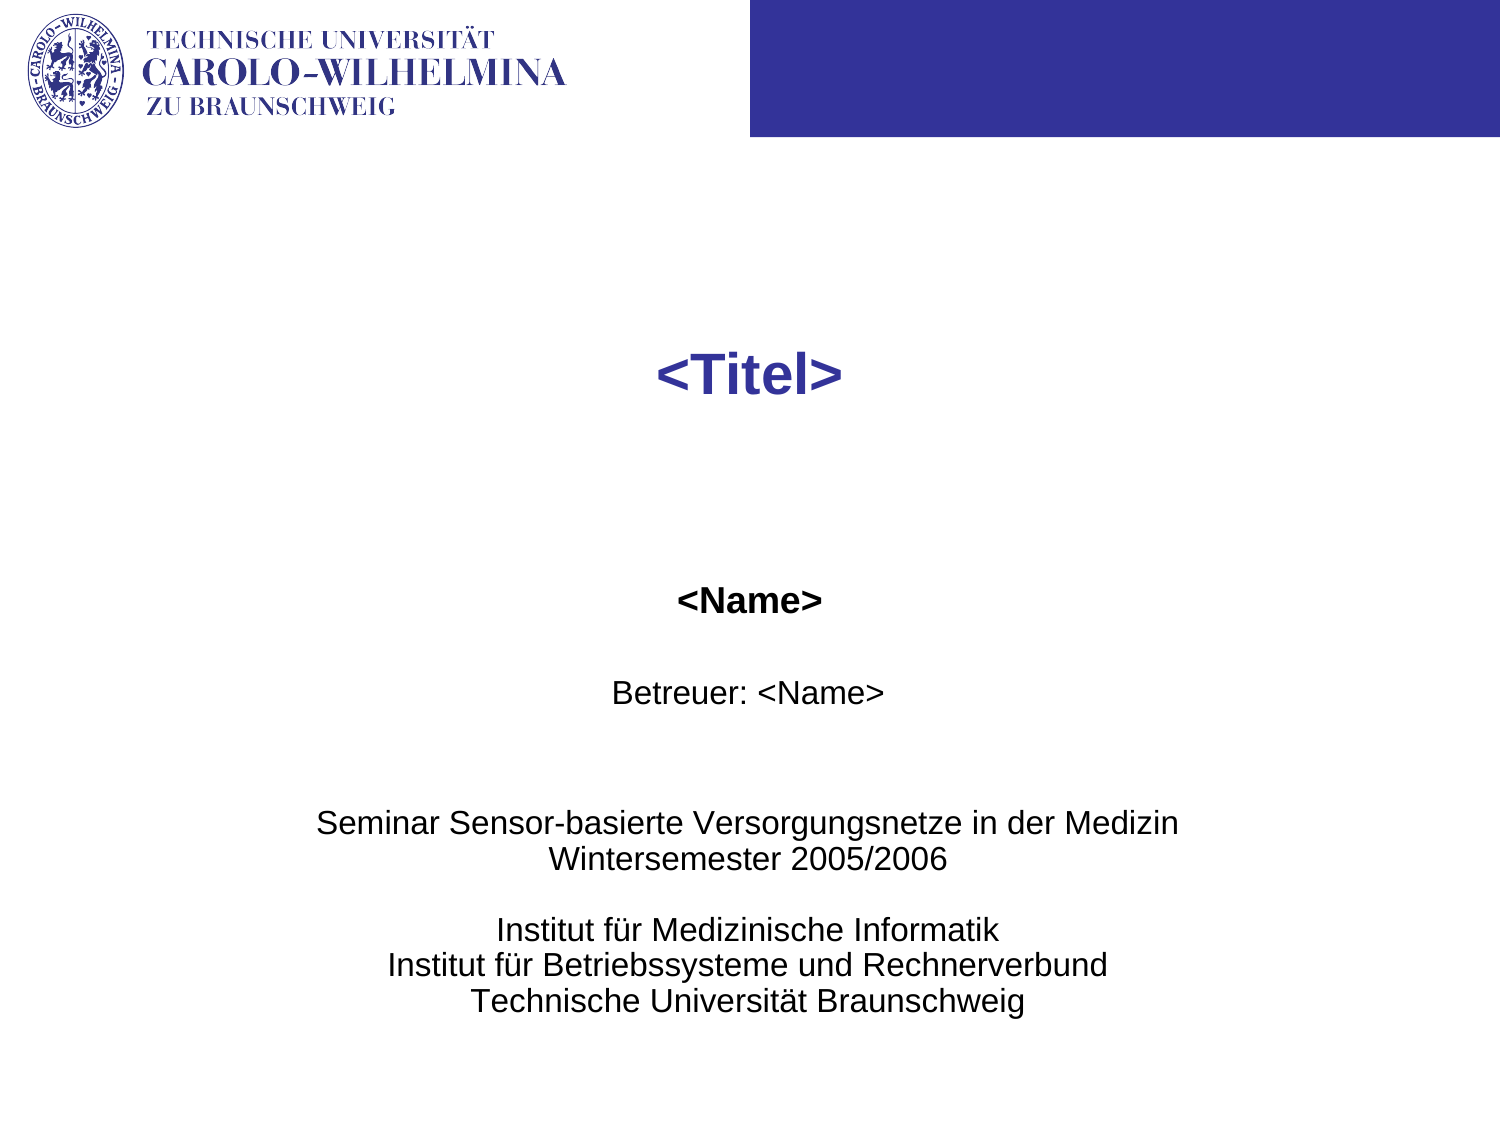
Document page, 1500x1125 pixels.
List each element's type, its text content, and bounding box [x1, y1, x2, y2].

picture [27, 10, 569, 129]
title <Titel> [112, 255, 1388, 497]
